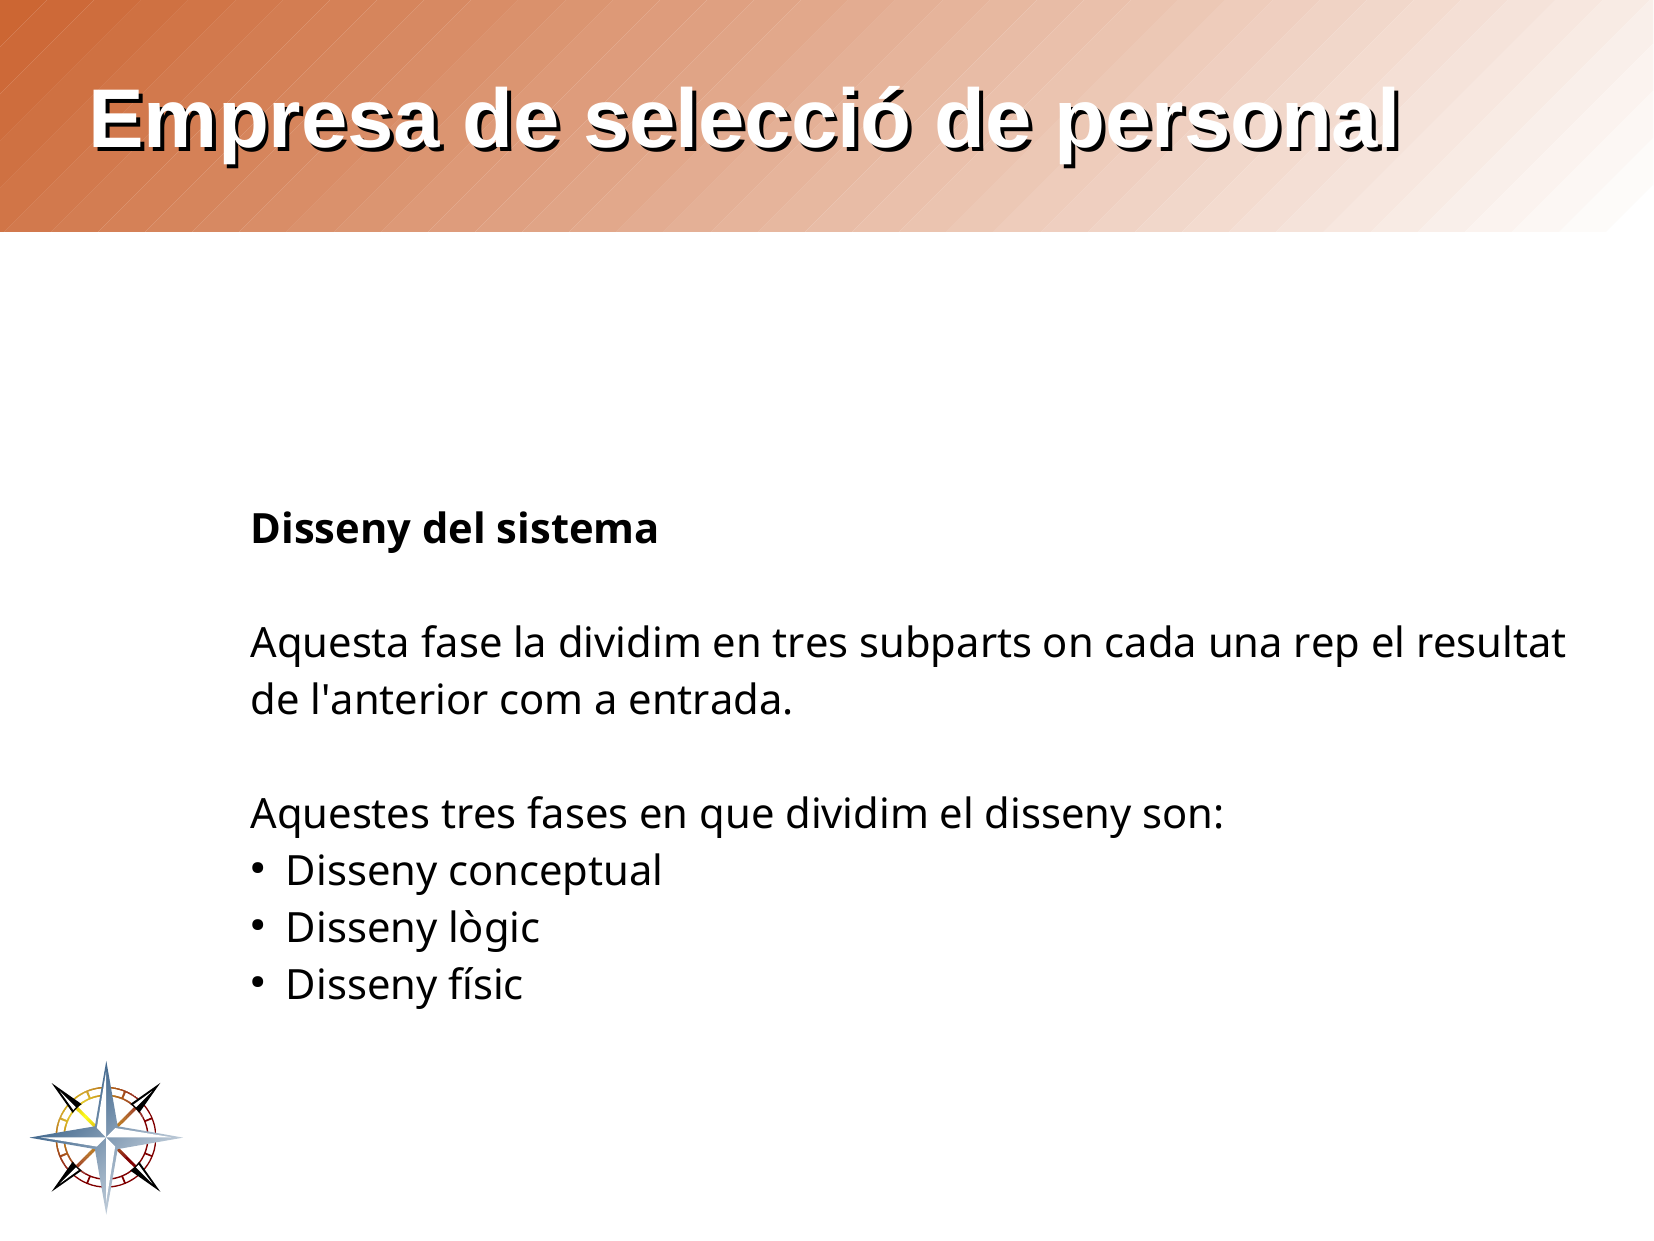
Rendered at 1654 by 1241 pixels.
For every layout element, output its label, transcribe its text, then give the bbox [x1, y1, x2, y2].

text_box Disseny del sistema Aquesta fase la dividim en tres subparts on cada una rep el resultat de l'anterior com a entrada. Aquestes tres fases en que dividim el disseny son: Disseny conceptual Disseny lògic Disseny físic [250, 356, 1625, 1211]
title Empresa de selecció de personal [88, 0, 1625, 238]
